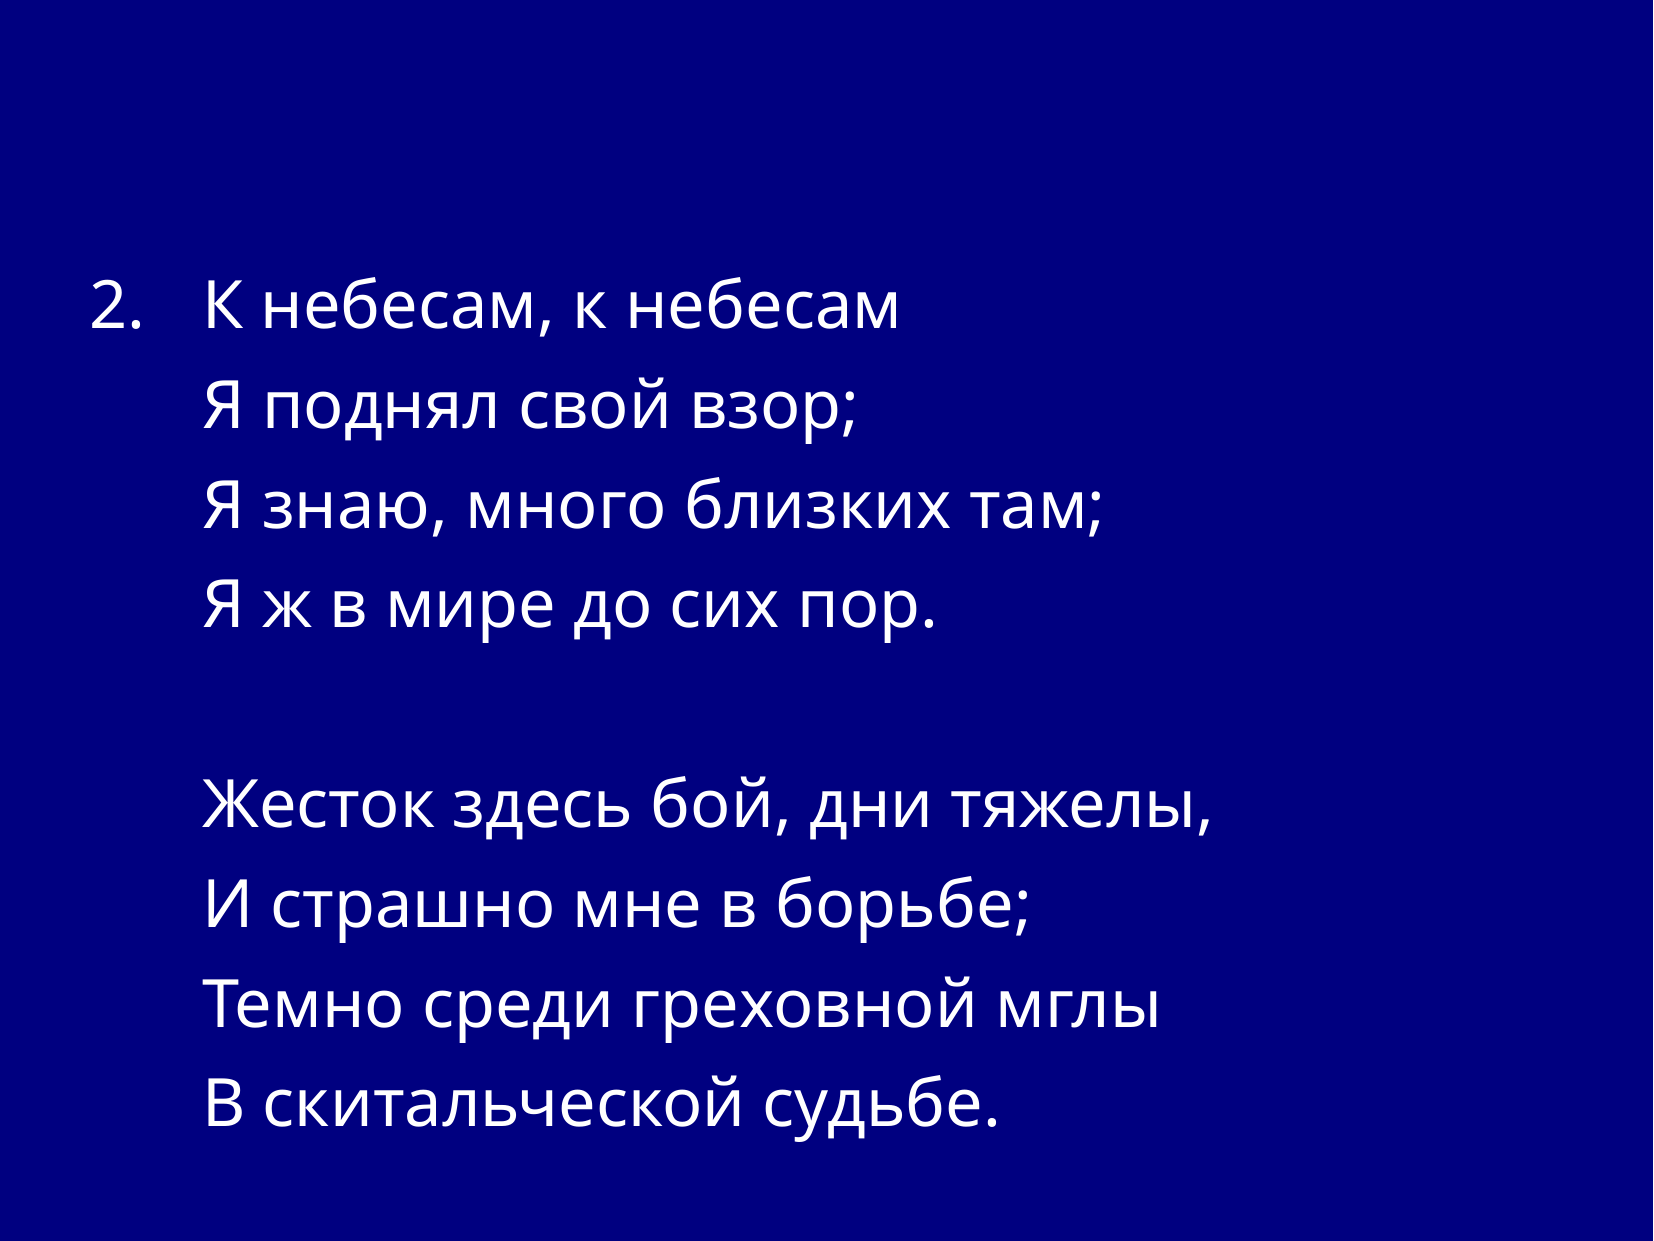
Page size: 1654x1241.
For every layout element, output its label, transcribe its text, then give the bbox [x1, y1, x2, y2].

text_box 2. К небесам, к небесам Я поднял свой взор; Я знаю, много близких там; Я ж в мире до сих пор. Жесток здесь бой, дни тяжелы, И страшно мне в борьбе; Темно среди греховной мглы В скитальческой судьбе. [75, 150, 1576, 1163]
